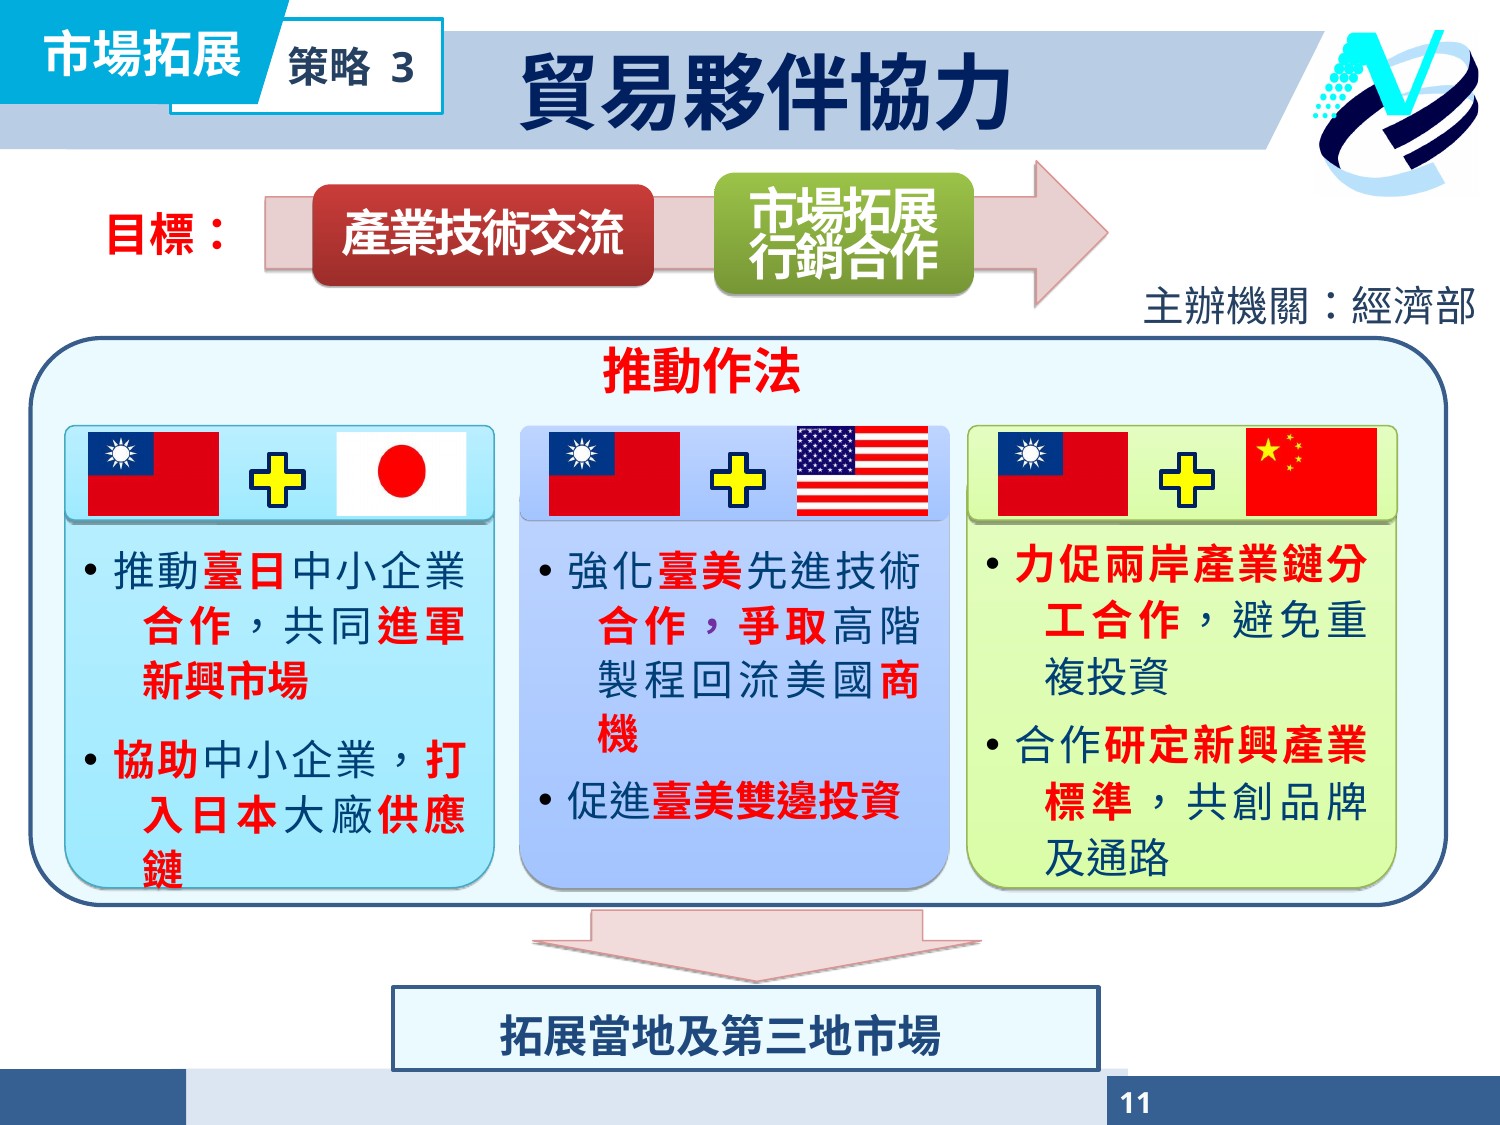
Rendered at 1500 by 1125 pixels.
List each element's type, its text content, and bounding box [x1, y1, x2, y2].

text_box 主辦機關：經濟部 [1128, 267, 1500, 323]
picture [336, 432, 467, 516]
text_box [30, 160, 1447, 906]
text_box 推動作法 [324, 338, 1081, 408]
picture [1246, 428, 1377, 516]
picture [549, 432, 680, 516]
text_box 市場拓展 行銷合作 [714, 172, 975, 294]
text_box [532, 910, 982, 982]
text_box 貿易夥伴協力 [0, 31, 1325, 150]
text_box 策略 3 [170, 19, 443, 114]
text_box 強化臺美先進技術合作，爭取高階製程回流美國商機 促進臺美雙邊投資 [519, 497, 950, 888]
text_box 力促兩岸產業鏈分工合作，避免重複投資 合作研定新興產業標準，共創品牌及通路 [966, 490, 1397, 888]
text_box 市場拓展 [0, 0, 290, 105]
picture [88, 432, 219, 516]
picture [998, 432, 1128, 516]
text_box 推動臺日中小企業合作，共同進軍新興市場 協助中小企業，打入日本大廠供應鏈 [64, 512, 495, 888]
text_box 目標： [88, 196, 265, 258]
text_box 產業技術交流 [312, 184, 654, 286]
list 拓展當地及第三地市場 [393, 987, 1099, 1071]
picture [797, 426, 928, 516]
